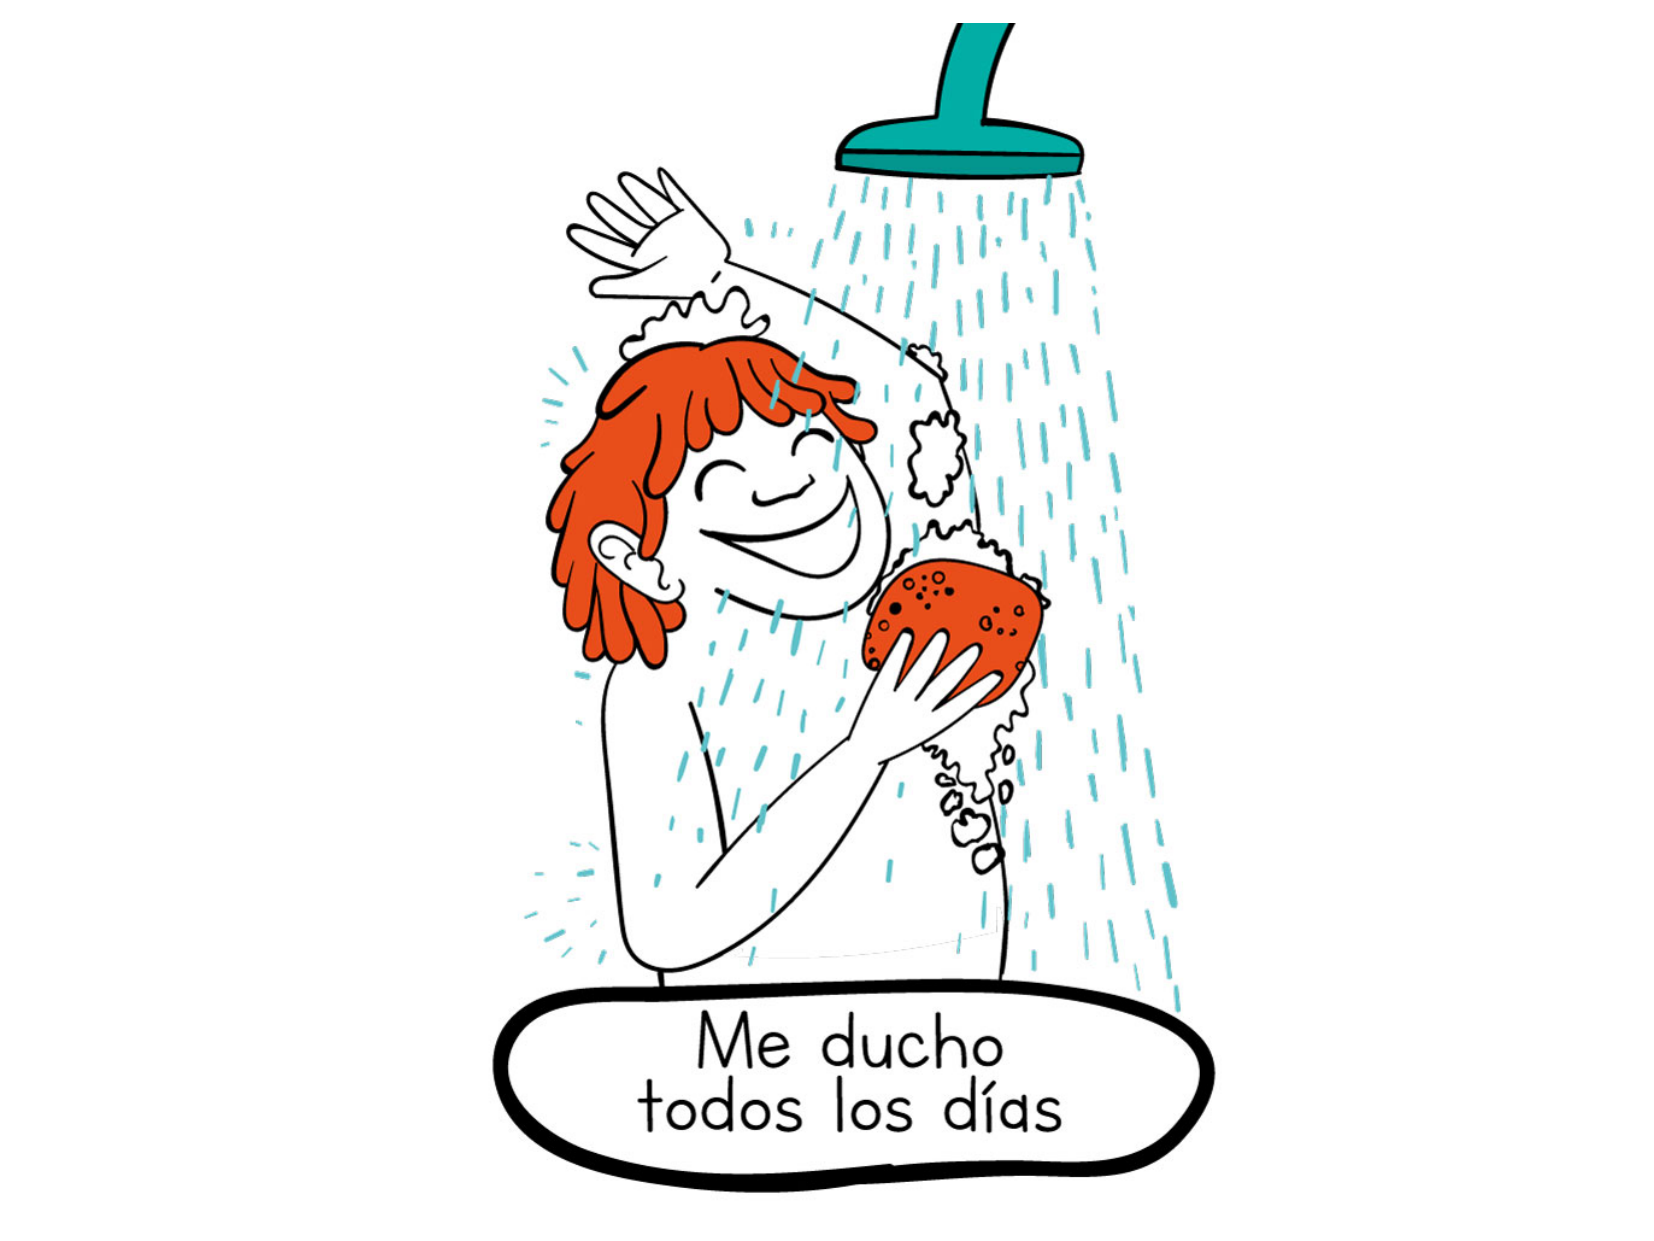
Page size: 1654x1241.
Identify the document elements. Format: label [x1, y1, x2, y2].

picture [248, 23, 1453, 1229]
